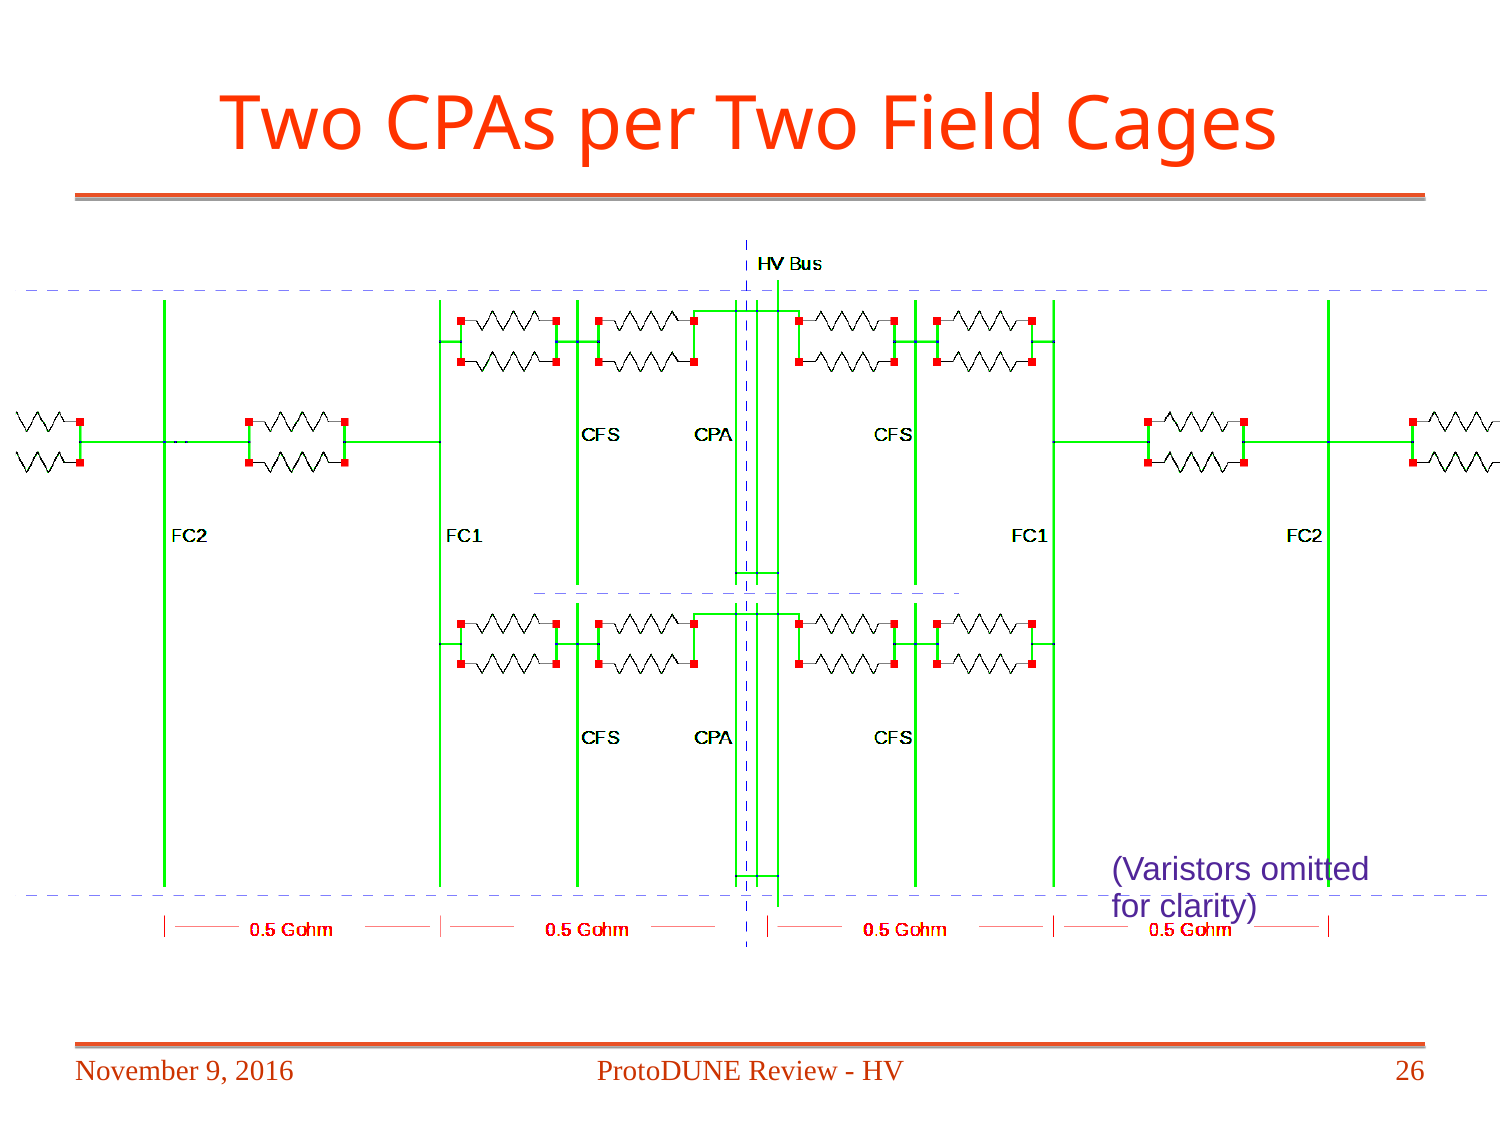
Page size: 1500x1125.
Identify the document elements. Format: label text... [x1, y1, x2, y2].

picture [15, 204, 1500, 1029]
title Two CPAs per Two Field Cages [75, 44, 1425, 196]
text_box (Varistors omitted for clarity) [1096, 843, 1386, 933]
